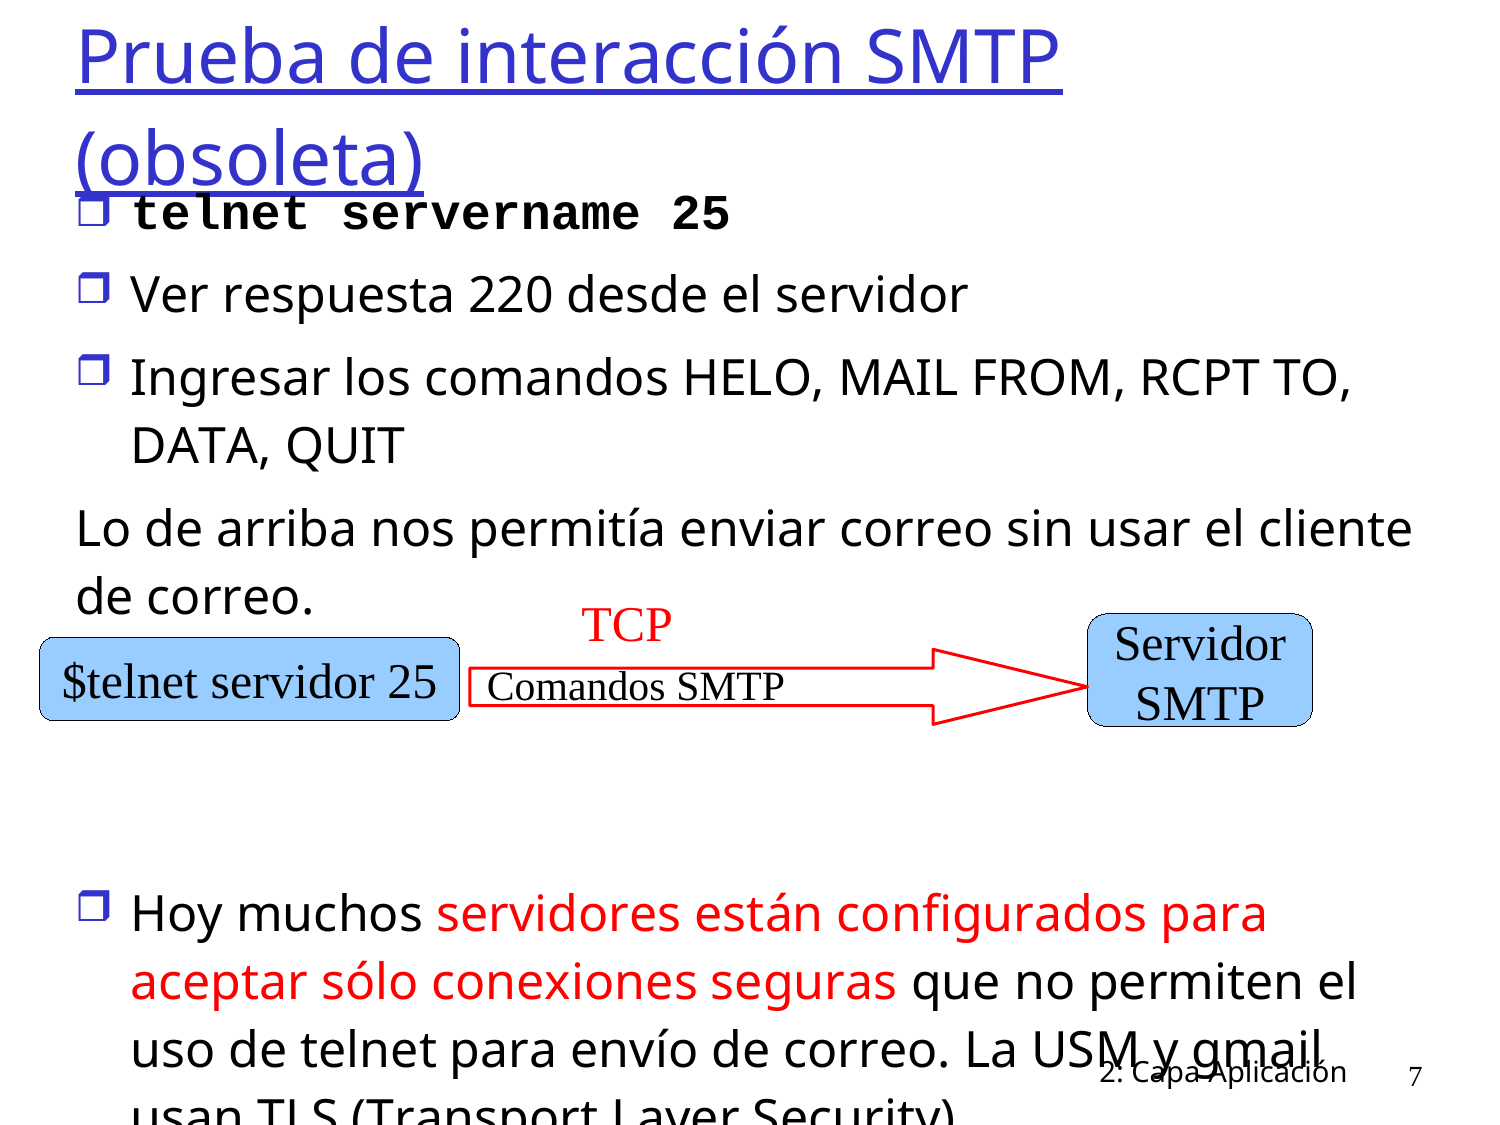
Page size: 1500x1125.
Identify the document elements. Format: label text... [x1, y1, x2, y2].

title Prueba de interacción SMTP (obsoleta) [75, 30, 1426, 181]
text_box $telnet servidor 25 [39, 637, 460, 721]
text_box Comandos SMTP [472, 651, 801, 717]
text_box Servidor SMTP [1087, 613, 1313, 727]
text_box TCP [566, 584, 717, 651]
list telnet servername 25 Ver respuesta 220 desde el servidor Ingresar los comandos HELO, MAIL FROM, RCPT TO, DATA, QUIT Lo de arriba nos permitía enviar correo sin usar el cliente de correo. Hoy muchos servidores están configurados para aceptar sólo conexiones seguras que no permiten el uso de telnet para envío de correo. La USM y gmail usan TLS (Transport Layer Security) [75, 187, 1426, 1041]
